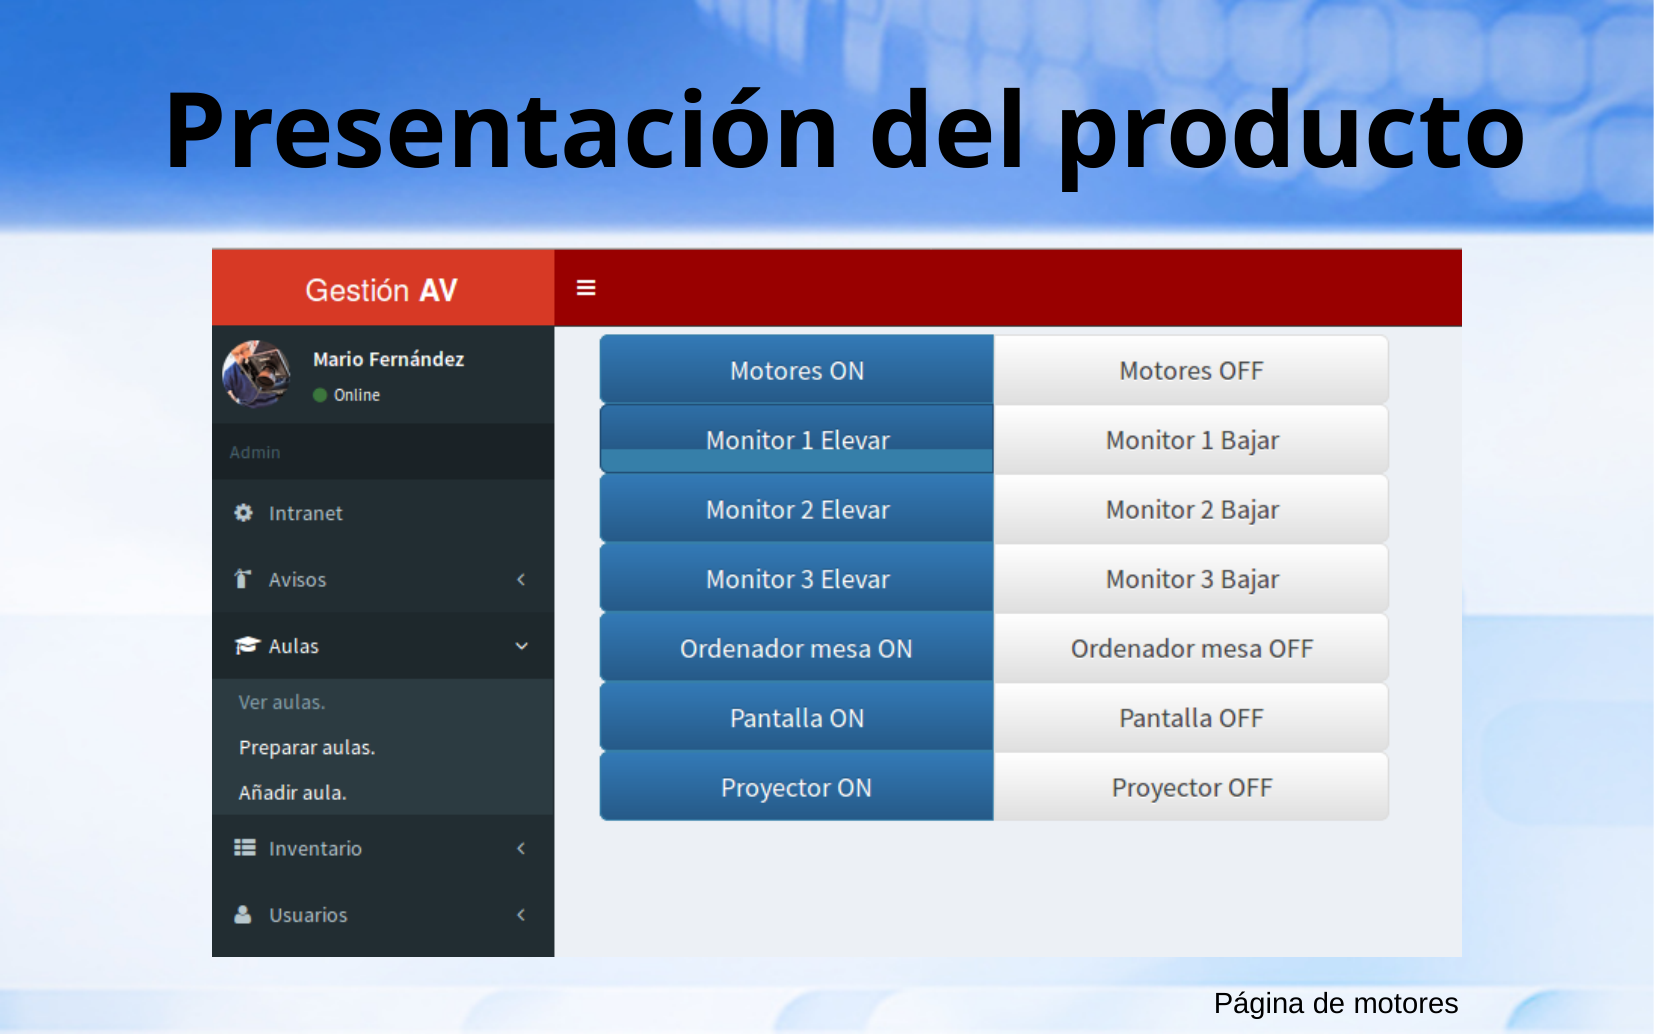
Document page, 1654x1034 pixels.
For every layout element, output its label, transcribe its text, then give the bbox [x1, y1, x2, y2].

picture [0, 0, 1654, 1034]
text_box Página de motores [1198, 979, 1475, 1028]
title Presentación del producto [82, 41, 1571, 214]
